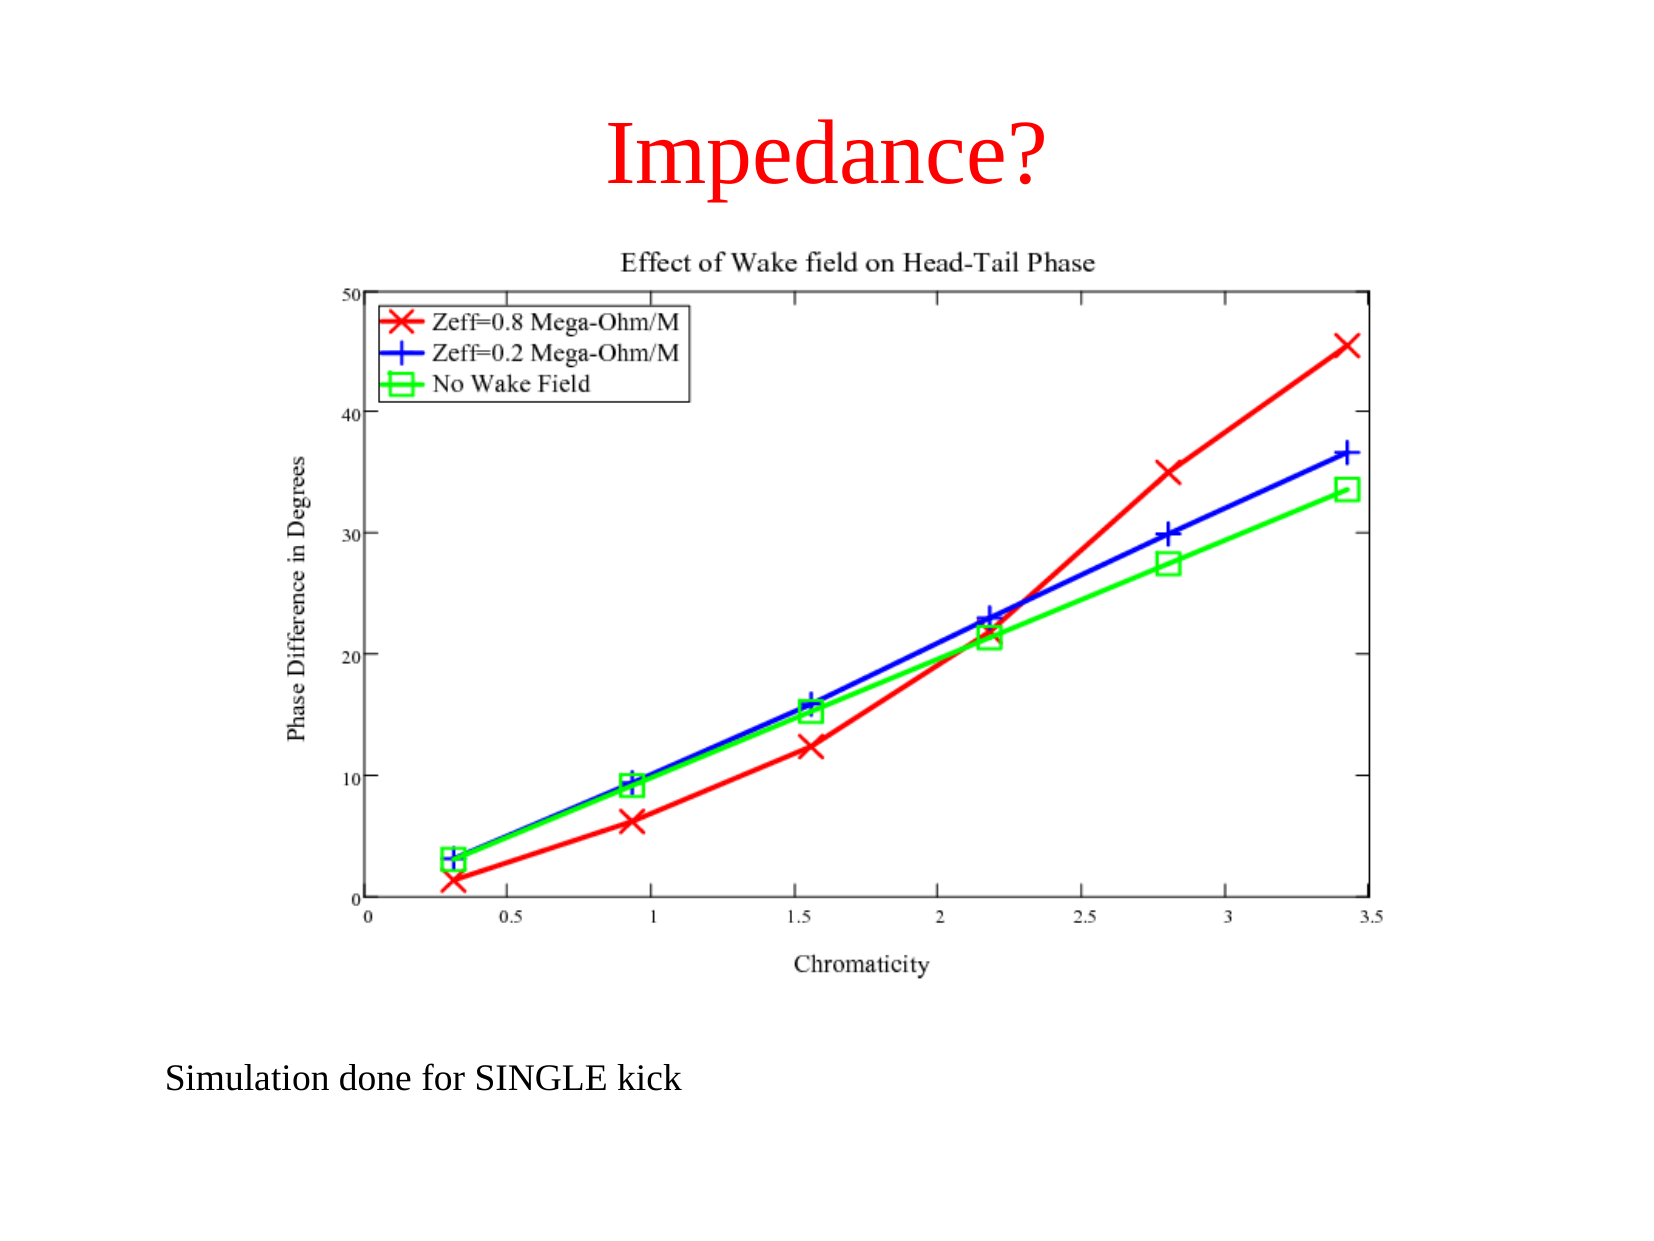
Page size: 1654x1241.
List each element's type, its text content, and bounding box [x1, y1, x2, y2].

picture [232, 224, 1426, 994]
title Impedance? [82, 49, 1571, 257]
text_box Simulation done for SINGLE kick [150, 1050, 863, 1111]
